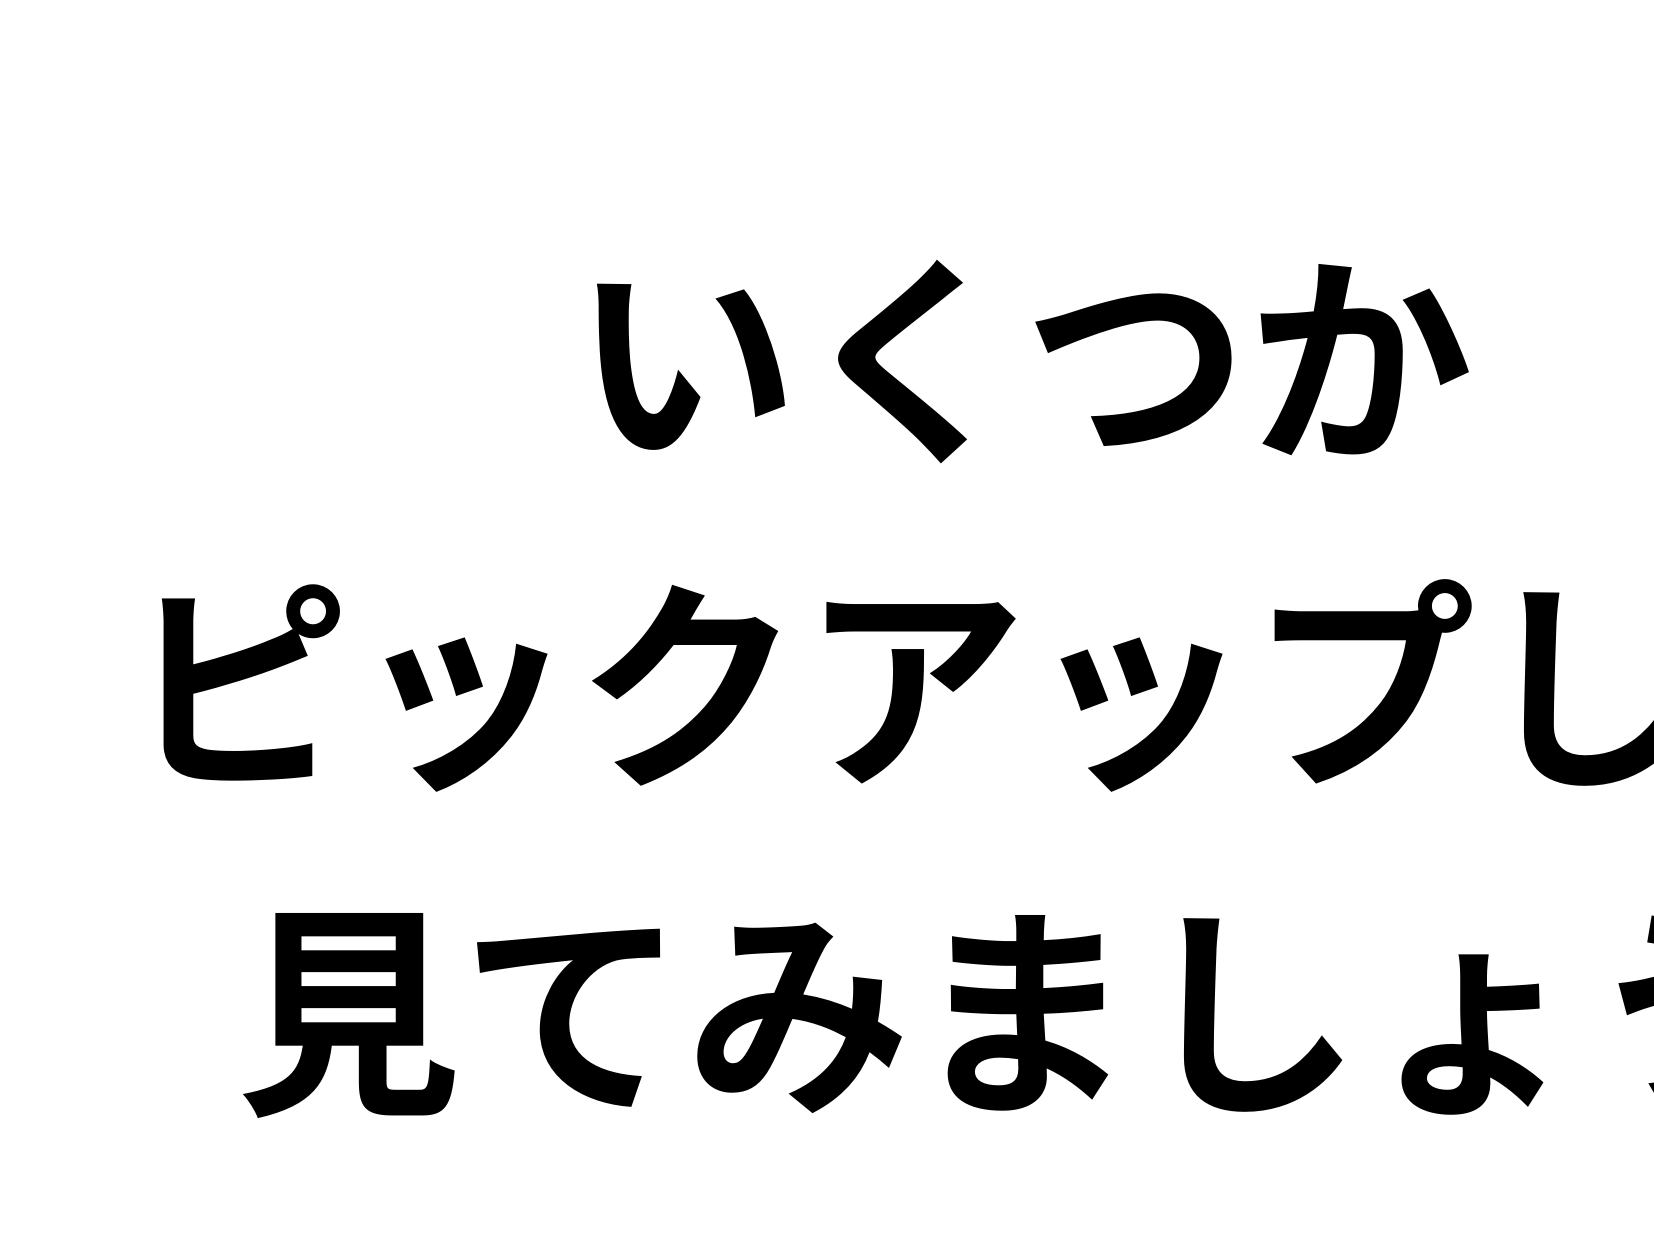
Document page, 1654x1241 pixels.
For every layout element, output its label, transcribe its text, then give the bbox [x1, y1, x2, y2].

text_box いくつか ピックアップして 見てみましょう [112, 177, 1595, 919]
